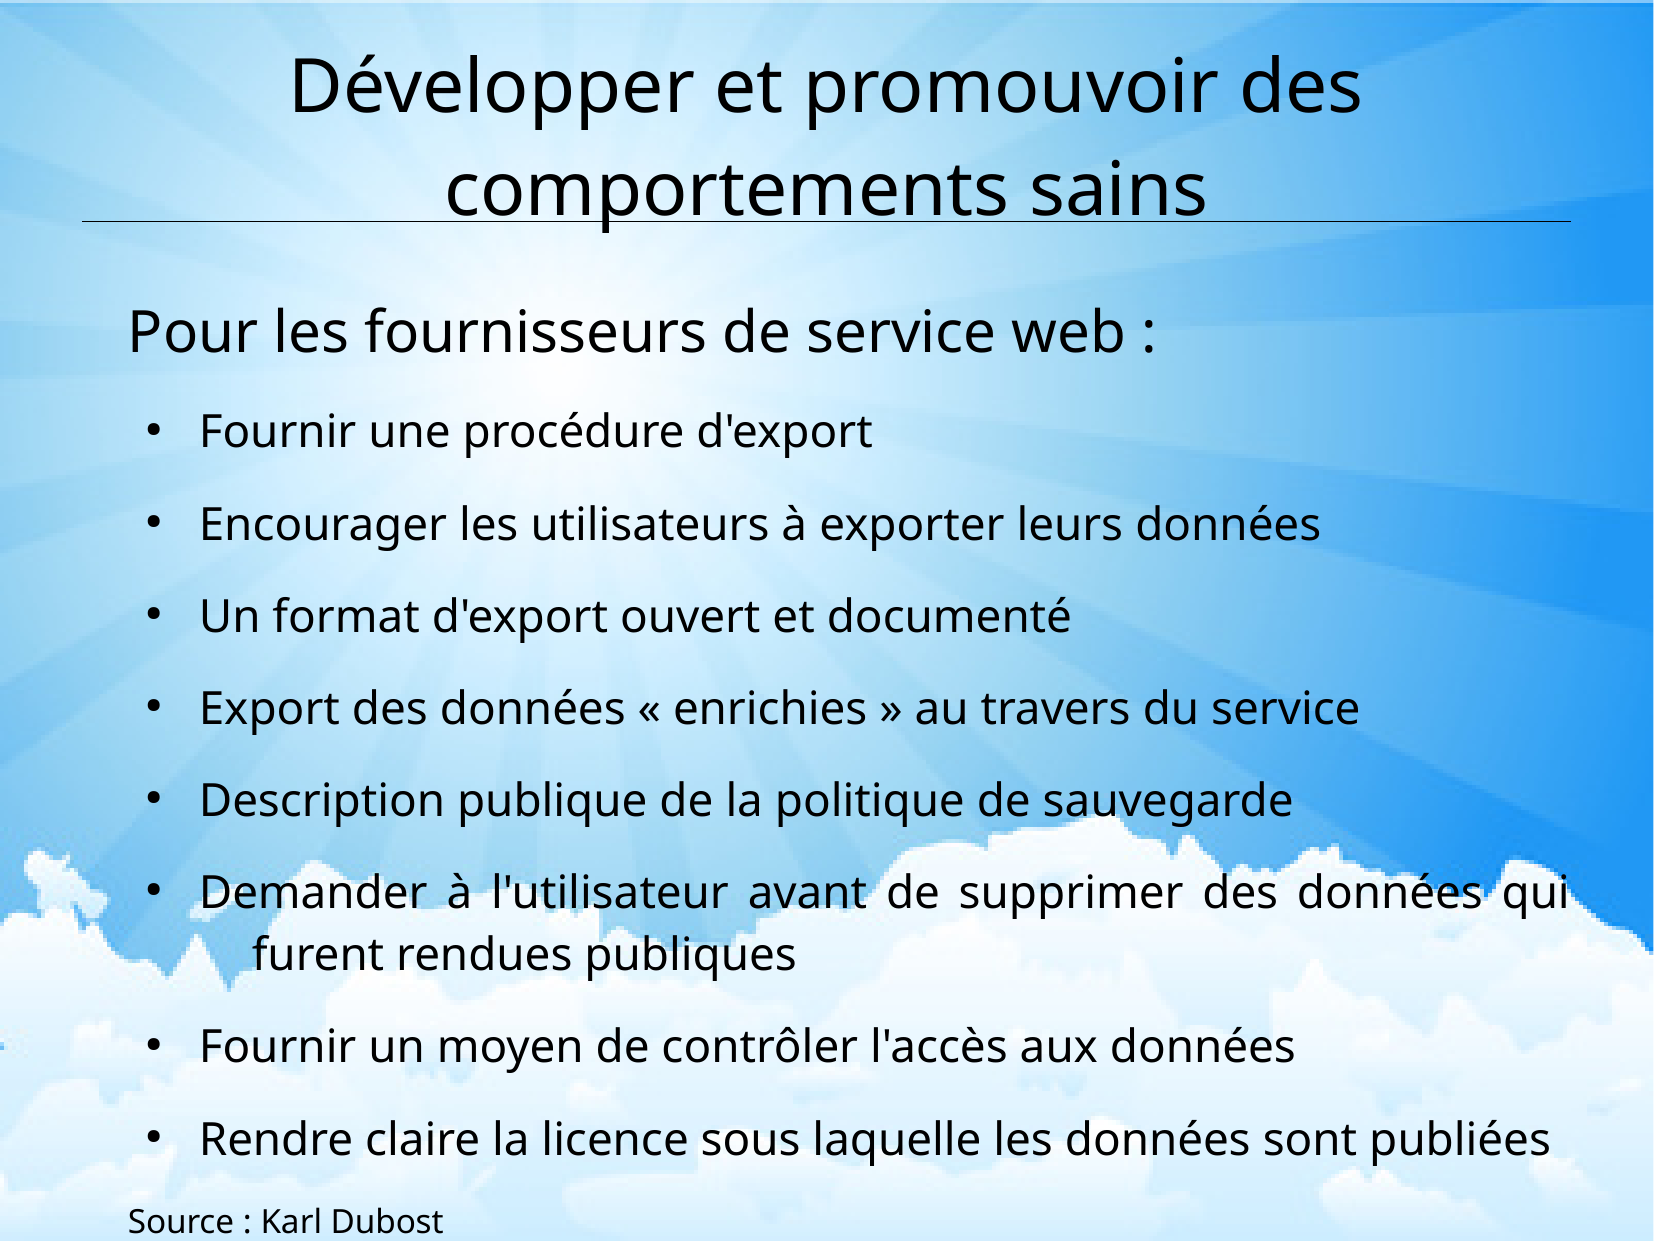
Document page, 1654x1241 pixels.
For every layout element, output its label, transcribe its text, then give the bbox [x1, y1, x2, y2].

picture [0, 0, 1654, 1241]
title Développer et promouvoir des comportements sains [82, 50, 1571, 220]
list Pour les fournisseurs de service web : Fournir une procédure d'export Encourager les utilisateurs à exporter leurs données Un format d'export ouvert et documenté Export des données « enrichies » au travers du service Description publique de la politique de sauvegarde Demander à l'utilisateur avant de supprimer des données qui furent rendues publiques Fournir un moyen de contrôler l'accès aux données Rendre claire la licence sous laquelle les données sont publiées Source : Karl Dubost [110, 290, 1571, 1200]
